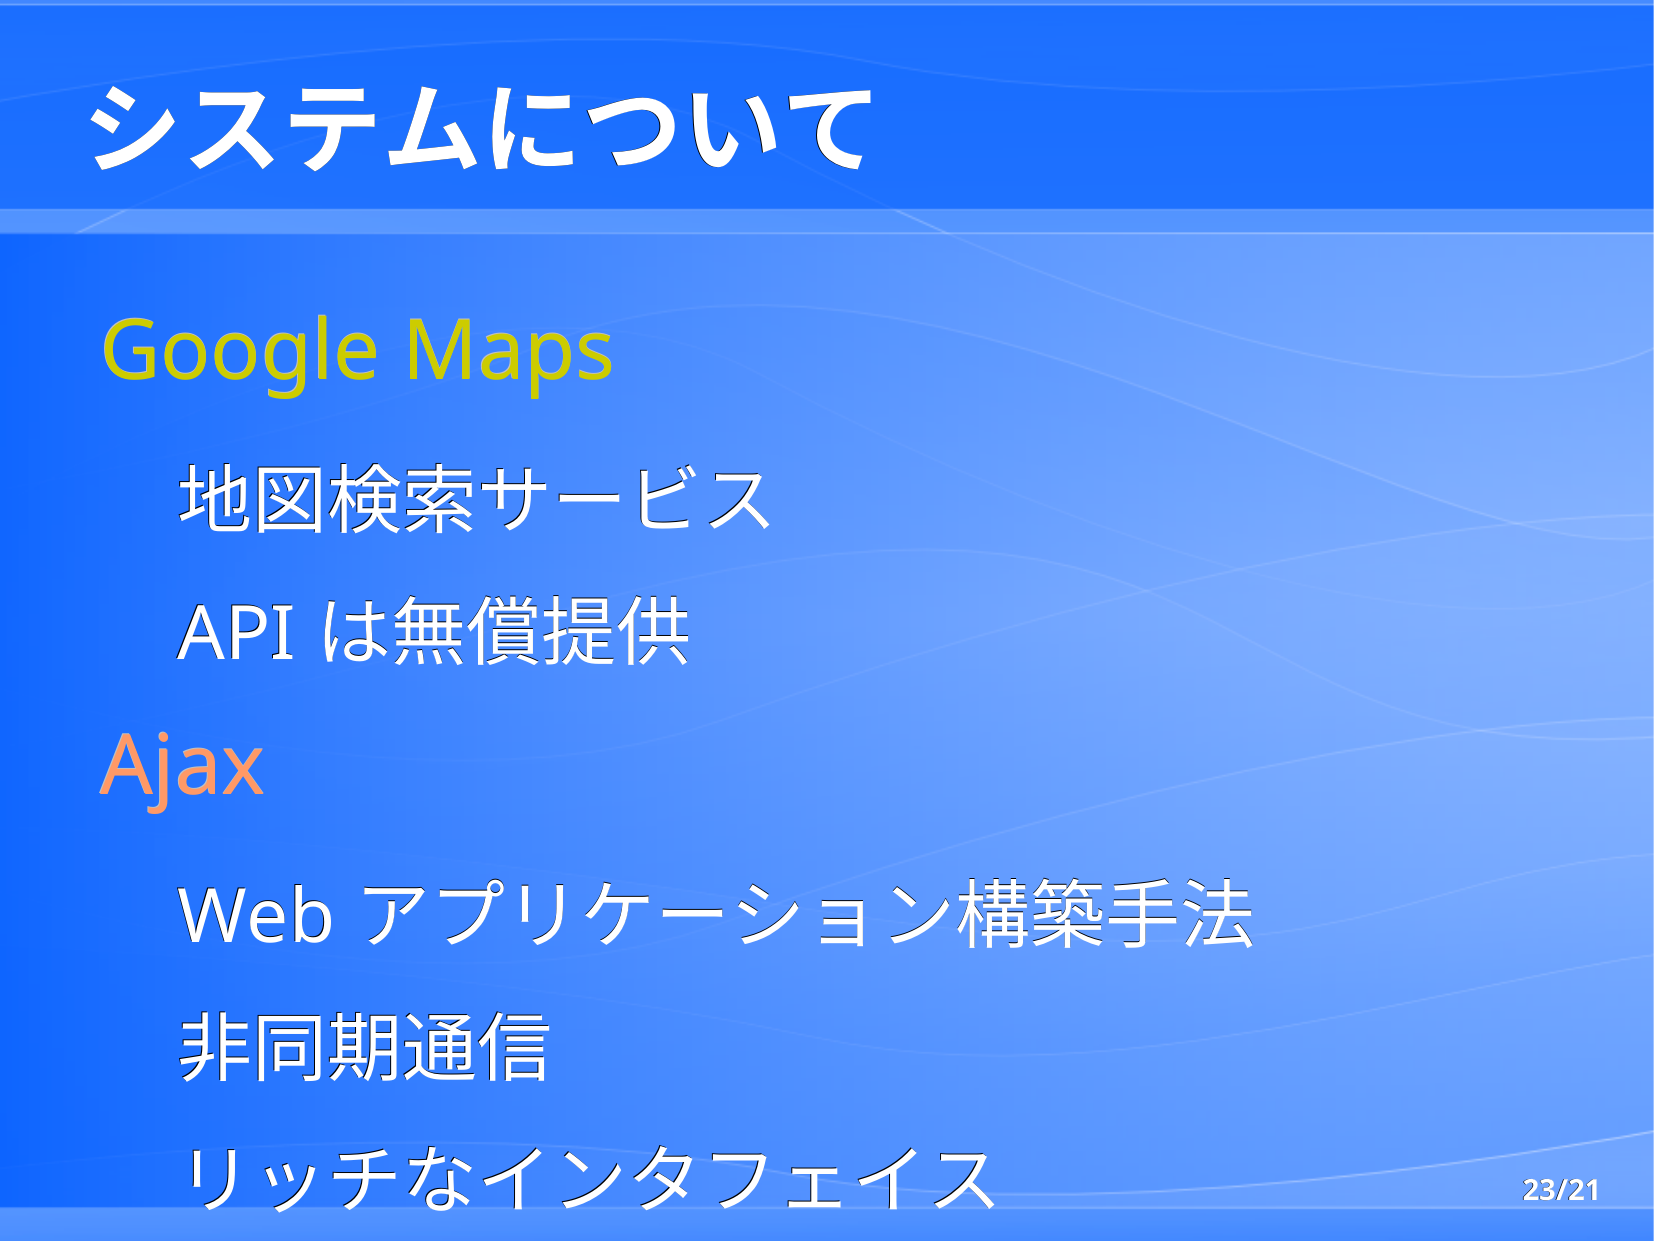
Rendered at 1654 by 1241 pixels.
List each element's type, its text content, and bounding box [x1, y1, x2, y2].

list Google Maps 地図検索サービス APIは無償提供 Ajax Webアプリケーション構築手法 非同期通信 リッチなインタフェイス [82, 290, 1565, 1152]
title システムについて [23, 8, 1625, 237]
picture [0, 0, 1654, 1241]
